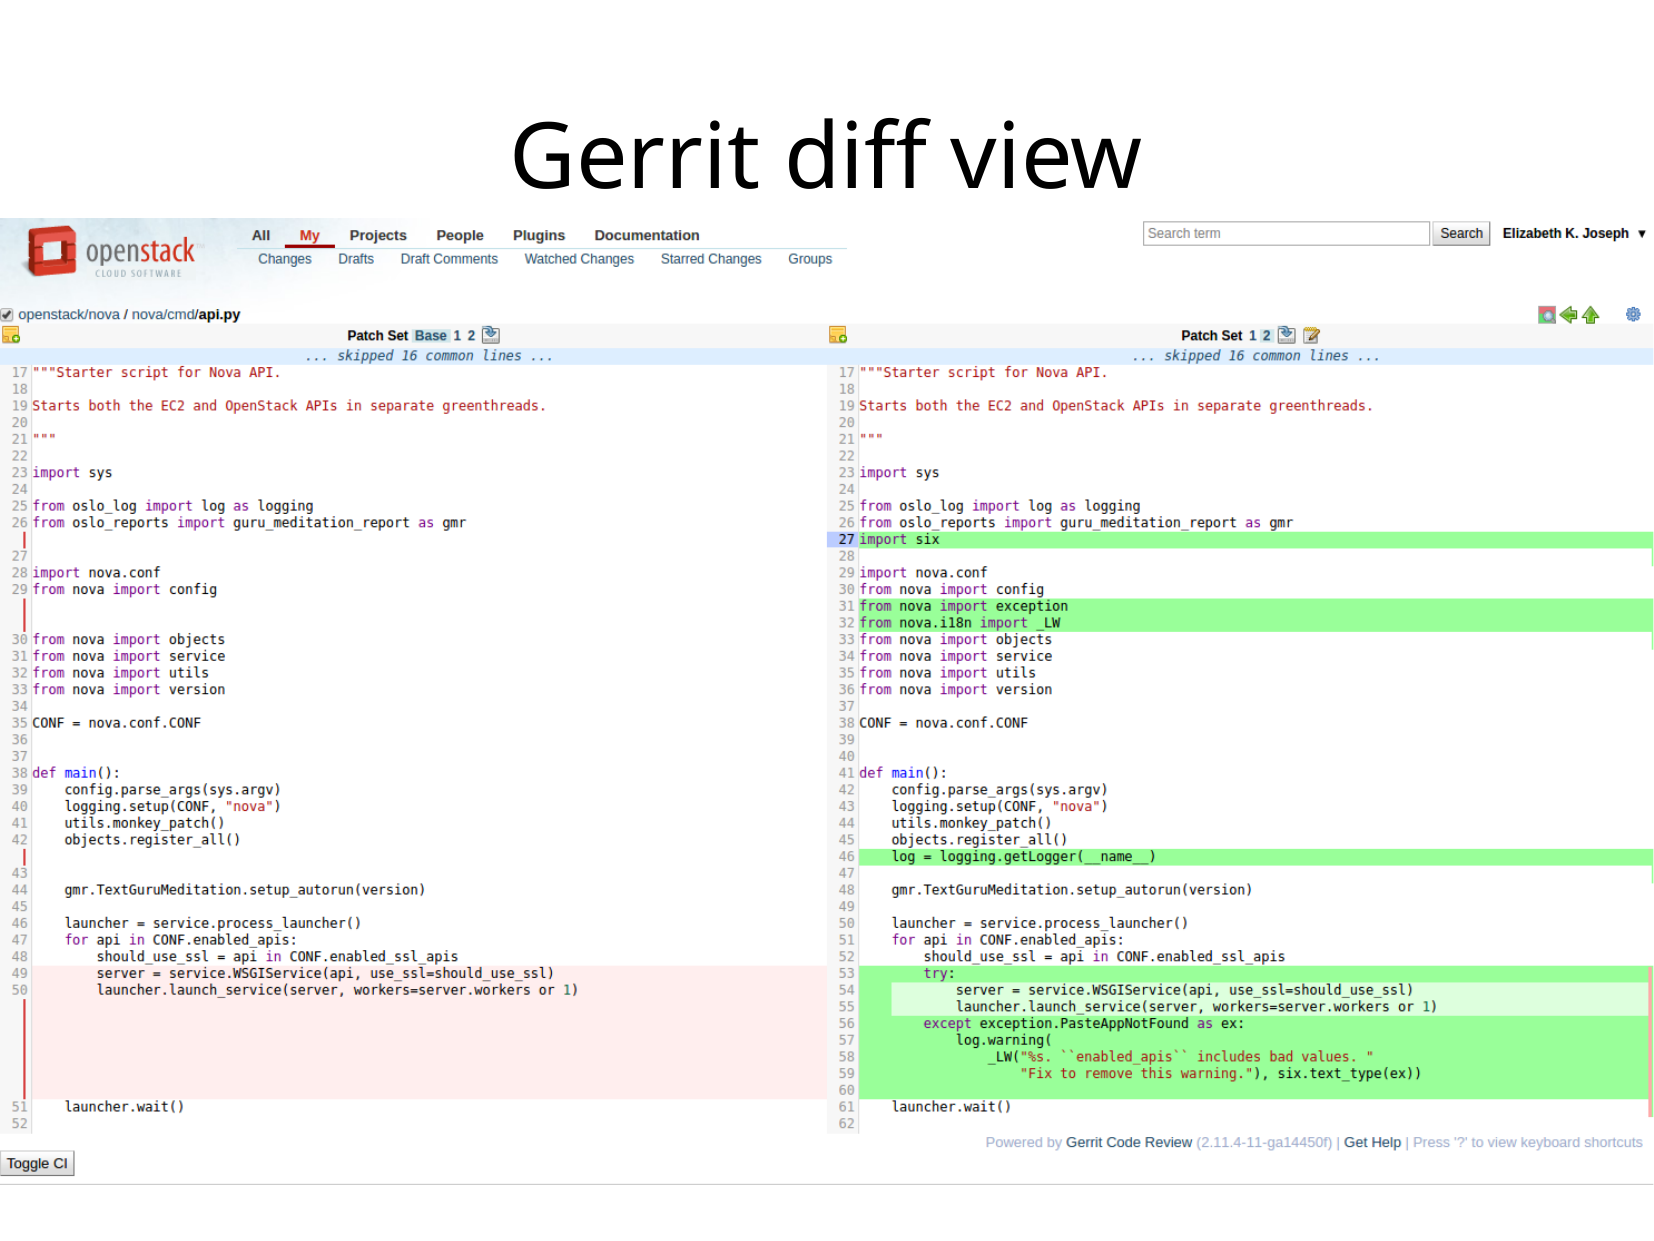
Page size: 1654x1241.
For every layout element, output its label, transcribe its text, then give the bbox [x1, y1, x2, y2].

title Gerrit diff view [82, 49, 1571, 218]
picture [0, 218, 1654, 1186]
